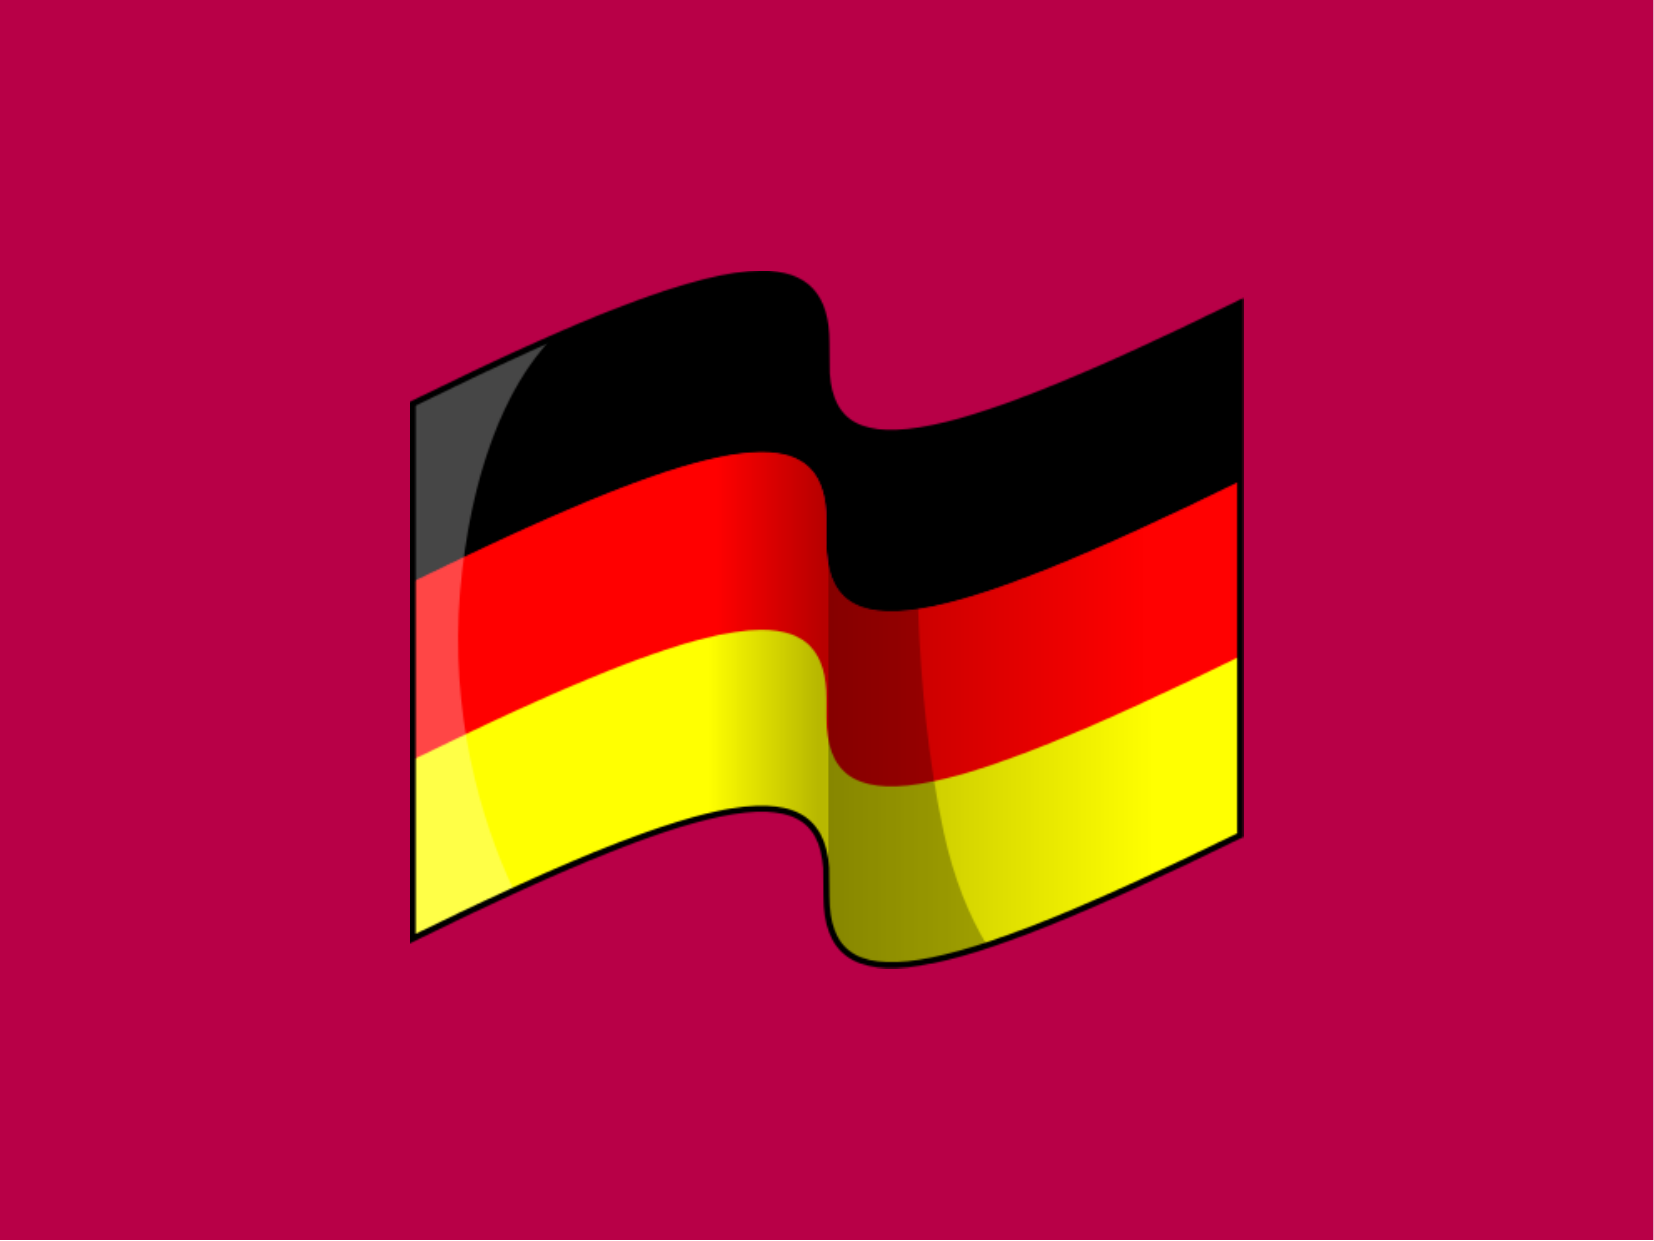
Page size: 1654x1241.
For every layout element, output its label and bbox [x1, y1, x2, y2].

picture [410, 271, 1244, 969]
